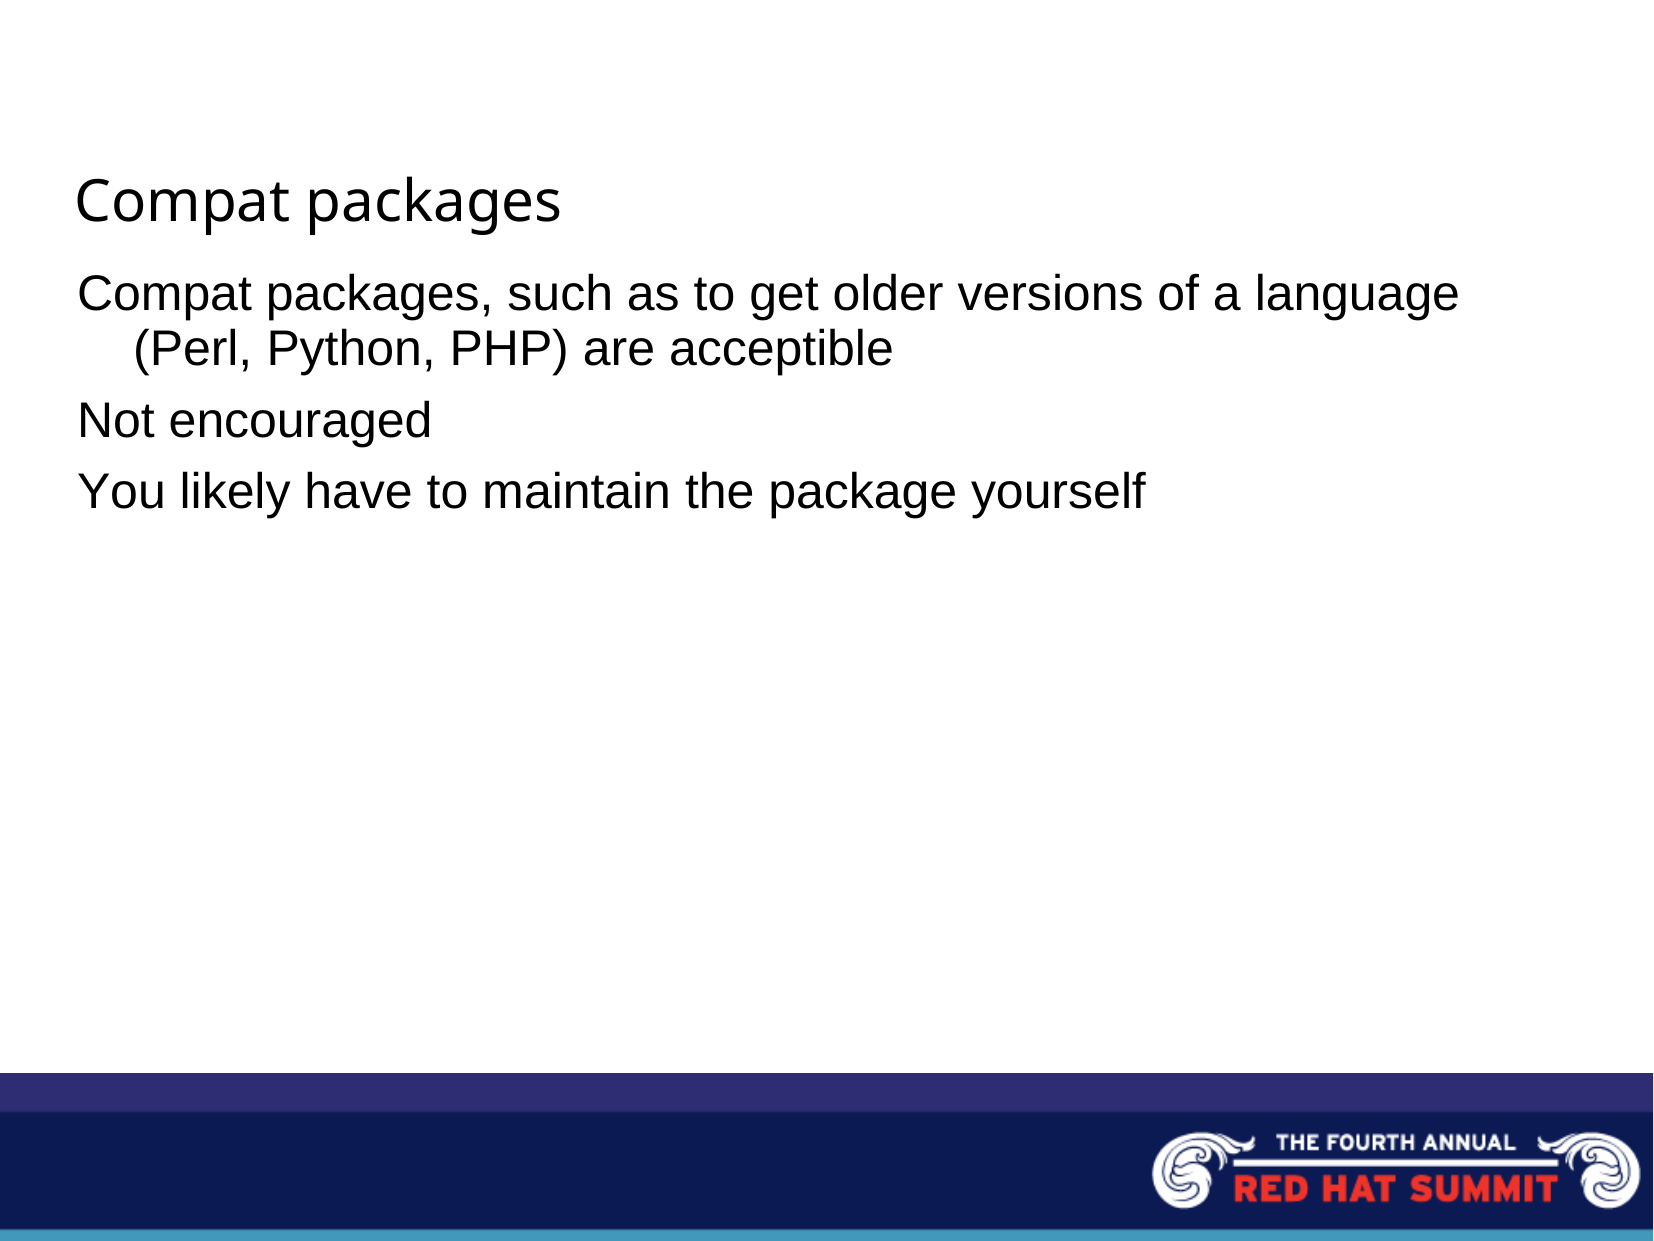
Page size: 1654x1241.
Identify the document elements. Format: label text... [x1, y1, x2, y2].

list Compat packages, such as to get older versions of a language (Perl, Python, PHP) are acceptible Not encouraged You likely have to maintain the package yourself [77, 264, 1500, 1174]
title Compat packages [74, 140, 1506, 259]
picture [0, 1073, 1654, 1241]
